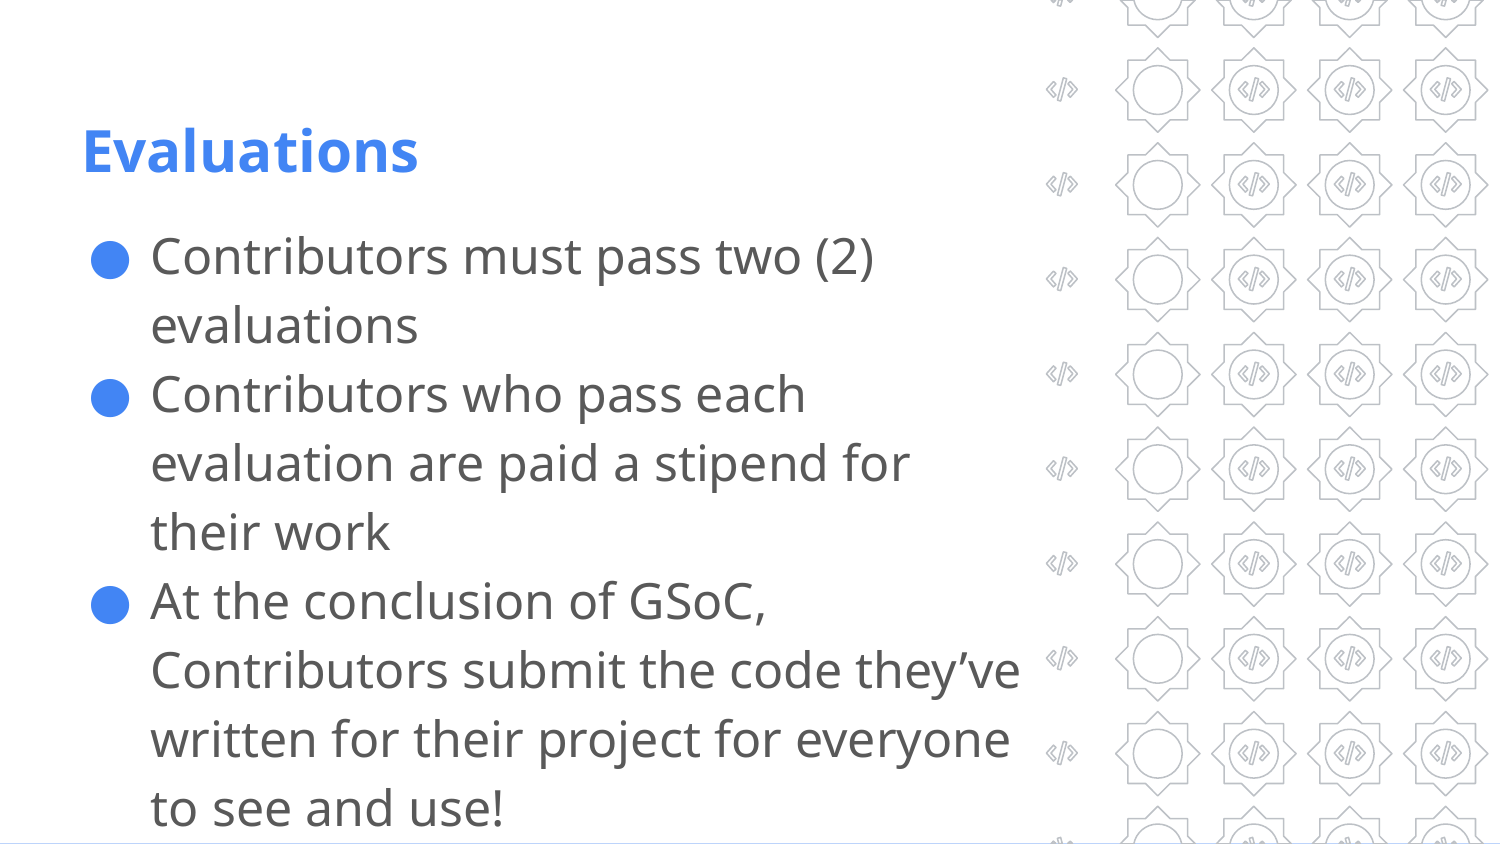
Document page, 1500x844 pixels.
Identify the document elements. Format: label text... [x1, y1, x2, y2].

text_box Contributors must pass two (2) evaluations Contributors who pass each evaluation are paid a stipend for their work At the conclusion of GSoC, Contributors submit the code they’ve written for their project for everyone to see and use! [60, 200, 1041, 844]
text_box Evaluations [66, 99, 1021, 200]
